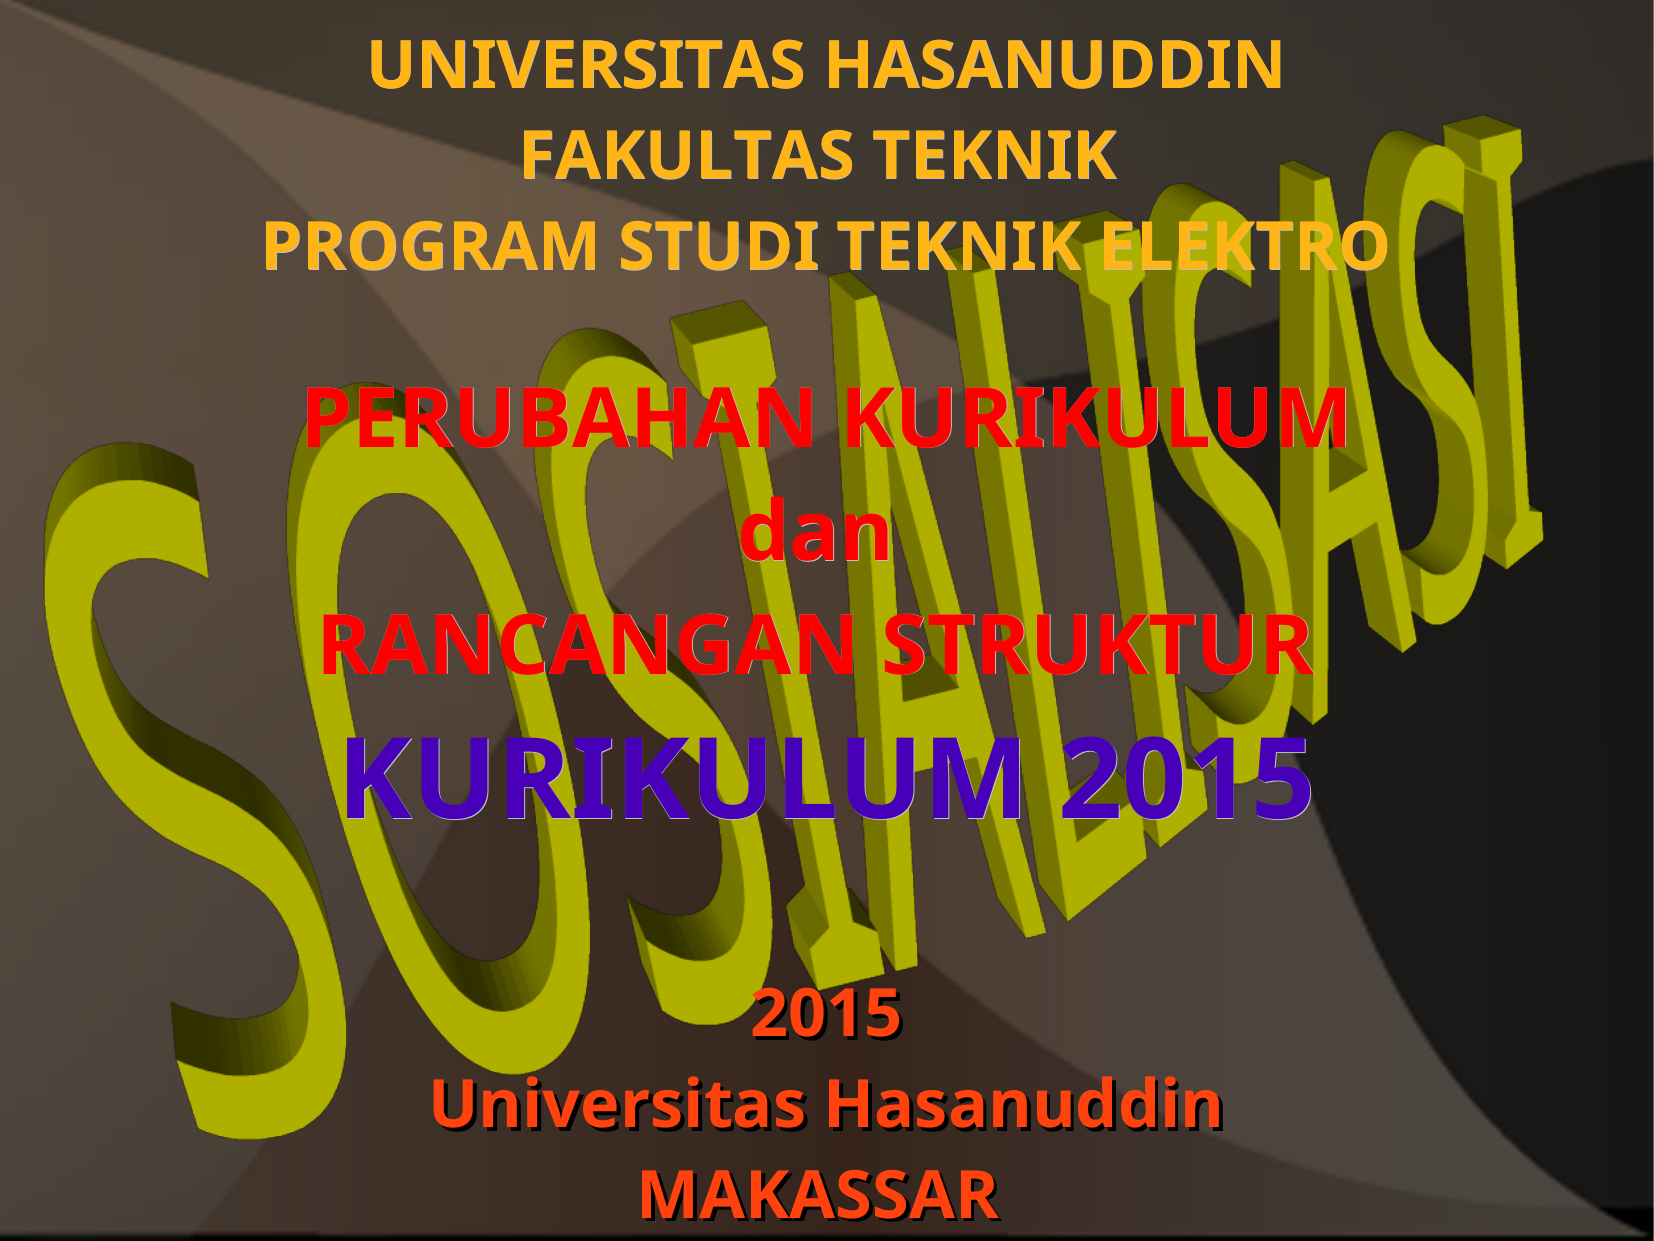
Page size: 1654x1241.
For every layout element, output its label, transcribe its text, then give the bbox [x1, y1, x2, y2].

picture [0, 0, 1654, 1241]
title UNIVERSITAS HASANUDDIN FAKULTAS TEKNIK PROGRAM STUDI TEKNIK ELEKTRO [82, 40, 1571, 266]
subtitle PERUBAHAN KURIKULUM dan RANCANGAN STRUKTUR KURIKULUM 2015 2015 Universitas Hasanuddin MAKASSAR [82, 435, 1571, 1161]
